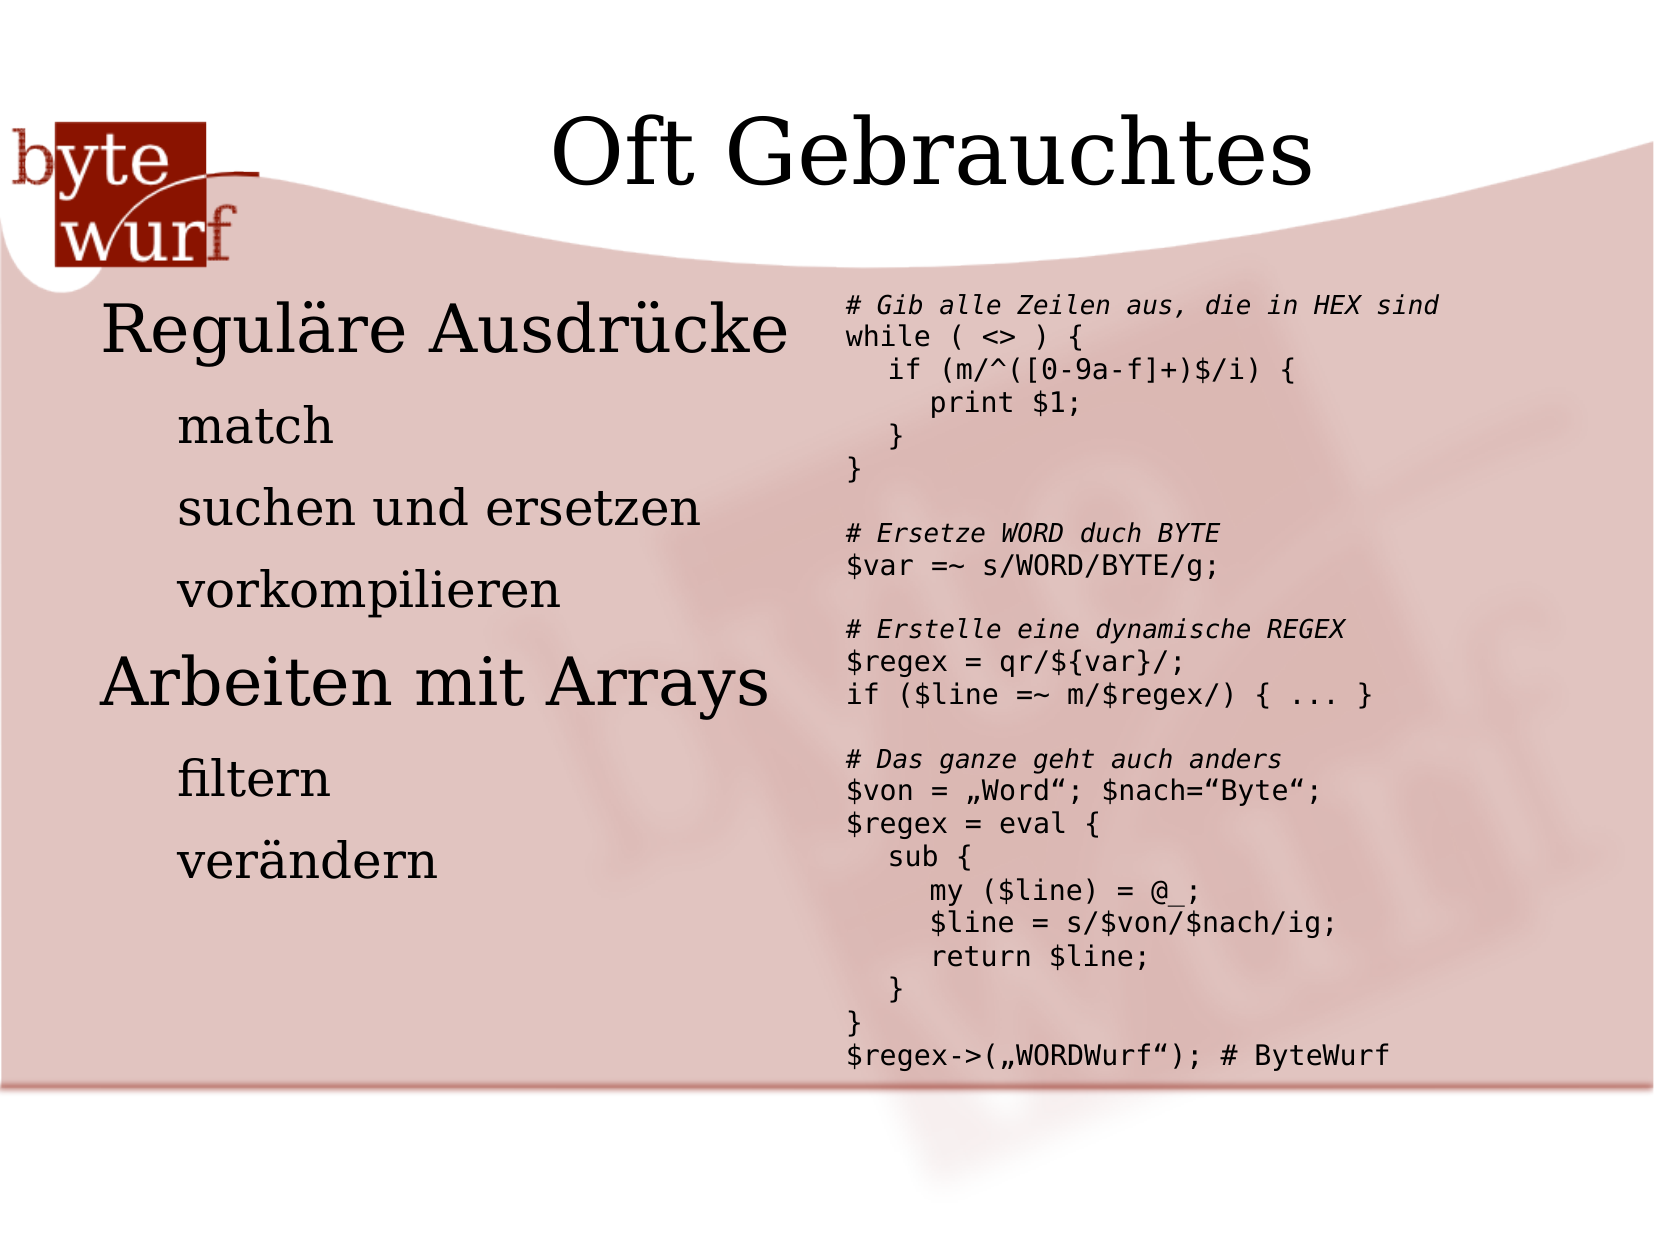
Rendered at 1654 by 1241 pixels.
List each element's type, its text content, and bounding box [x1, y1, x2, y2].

chart [845, 290, 1568, 1090]
picture [0, 33, 1654, 1203]
list Reguläre Ausdrücke match suchen und ersetzen vorkompilieren Arbeiten mit Arrays filtern verändern [82, 290, 809, 1078]
title Oft Gebrauchtes [295, 56, 1571, 250]
